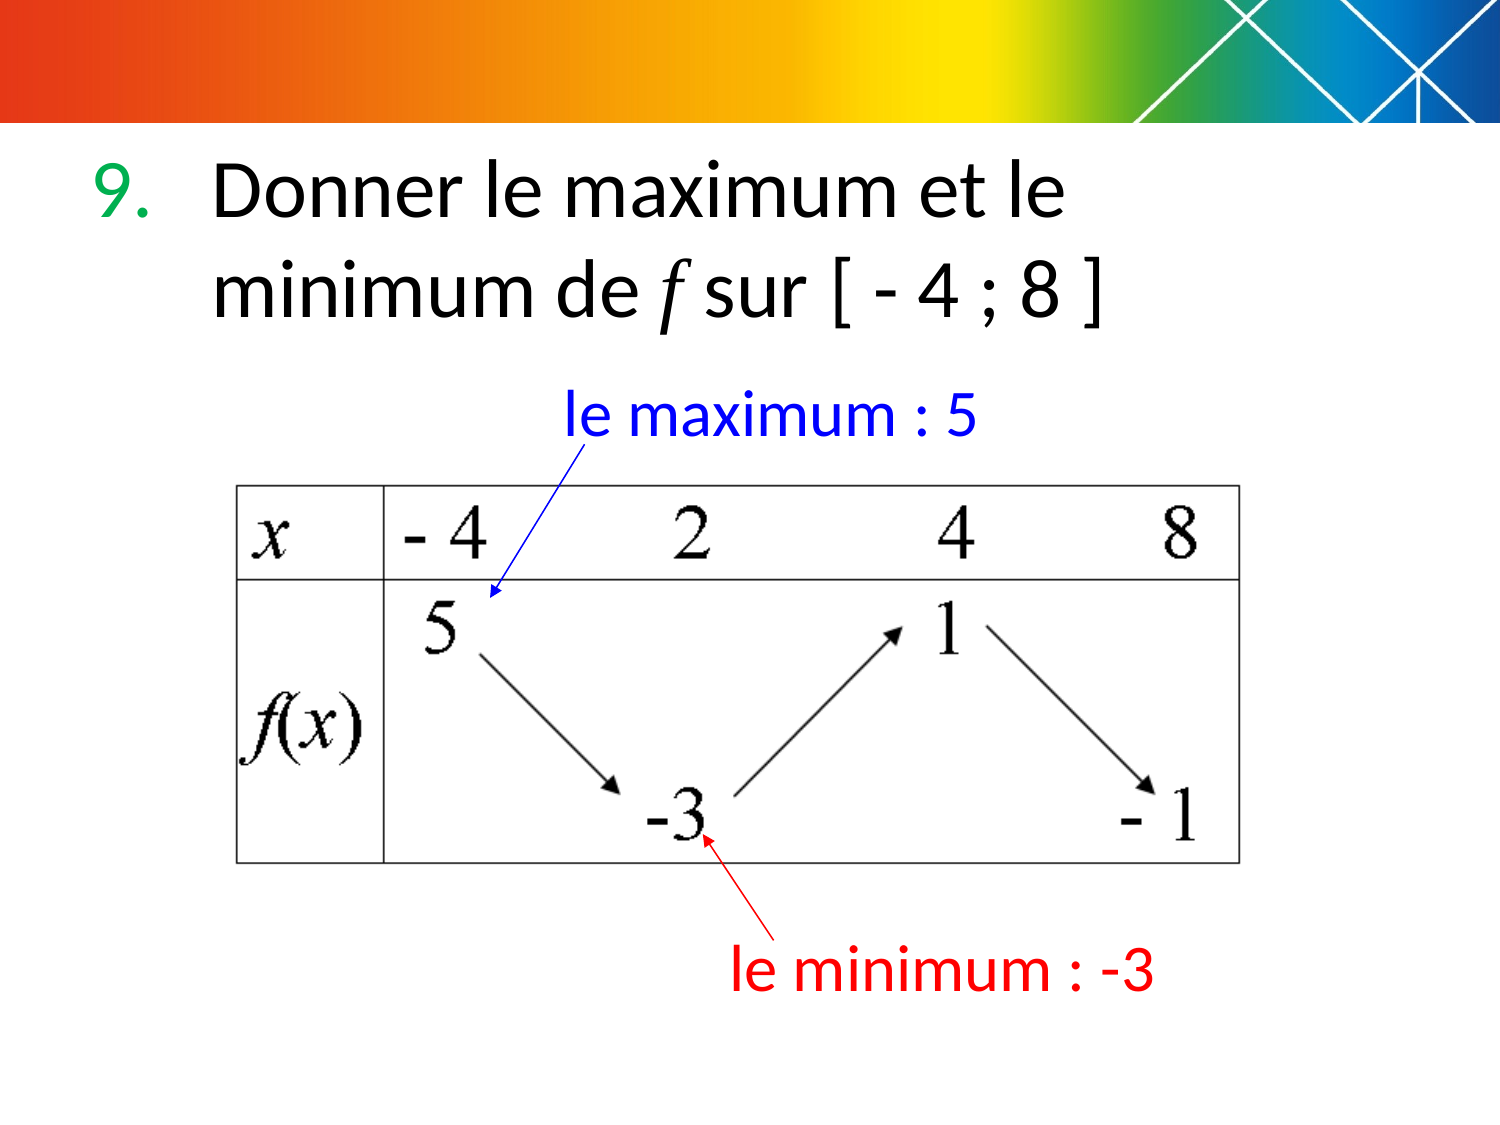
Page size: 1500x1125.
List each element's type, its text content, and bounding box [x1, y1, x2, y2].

picture [230, 479, 1245, 872]
text_box le minimum : -3 [714, 916, 1176, 1013]
title Donner le maximum et le minimum de f sur [ - 4 ; 8 ] [75, 126, 1426, 342]
picture [0, 0, 1359, 123]
text_box le maximum : 5 [549, 361, 1010, 458]
picture [1340, 0, 1500, 123]
